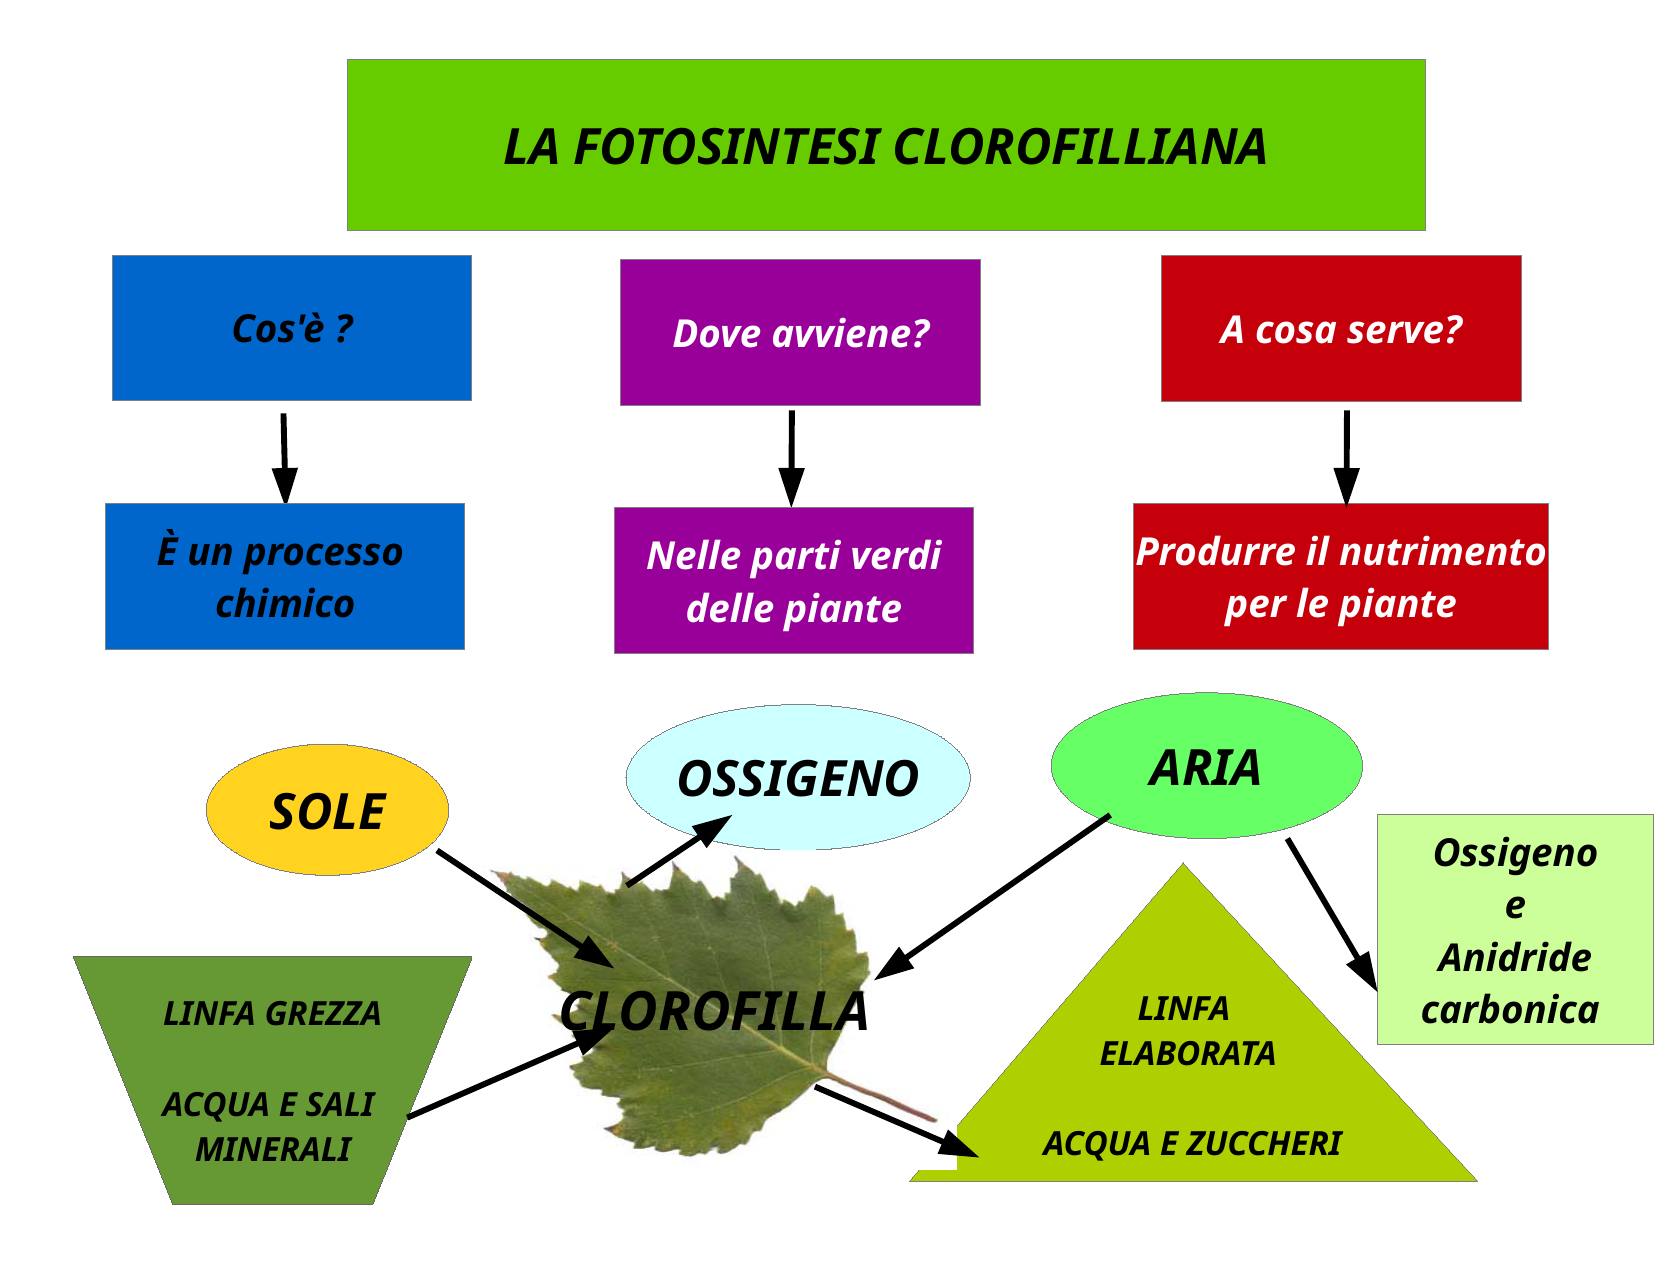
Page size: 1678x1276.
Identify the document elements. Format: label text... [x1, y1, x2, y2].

text_box Dove avviene? [620, 259, 981, 406]
text_box Nelle parti verdi delle piante [614, 507, 974, 654]
text_box SOLE [206, 744, 449, 876]
text_box A cosa serve? [1161, 255, 1522, 402]
text_box LA FOTOSINTESI CLOROFILLIANA [347, 59, 1426, 231]
text_box Ossigeno e Anidride carbonica [1377, 814, 1654, 1045]
text_box OSSIGENO [625, 704, 971, 850]
text_box LINFA ELABORATA ACQUA E ZUCCHERI [909, 862, 1478, 1182]
text_box LINFA GREZZA ACQUA E SALI MINERALI [73, 956, 472, 1205]
text_box Cos'è ? [112, 255, 472, 401]
text_box Produrre il nutrimento per le piante [1133, 503, 1549, 650]
picture [472, 850, 957, 1170]
text_box ARIA [1051, 692, 1363, 839]
text_box È un processo chimico [105, 503, 465, 650]
